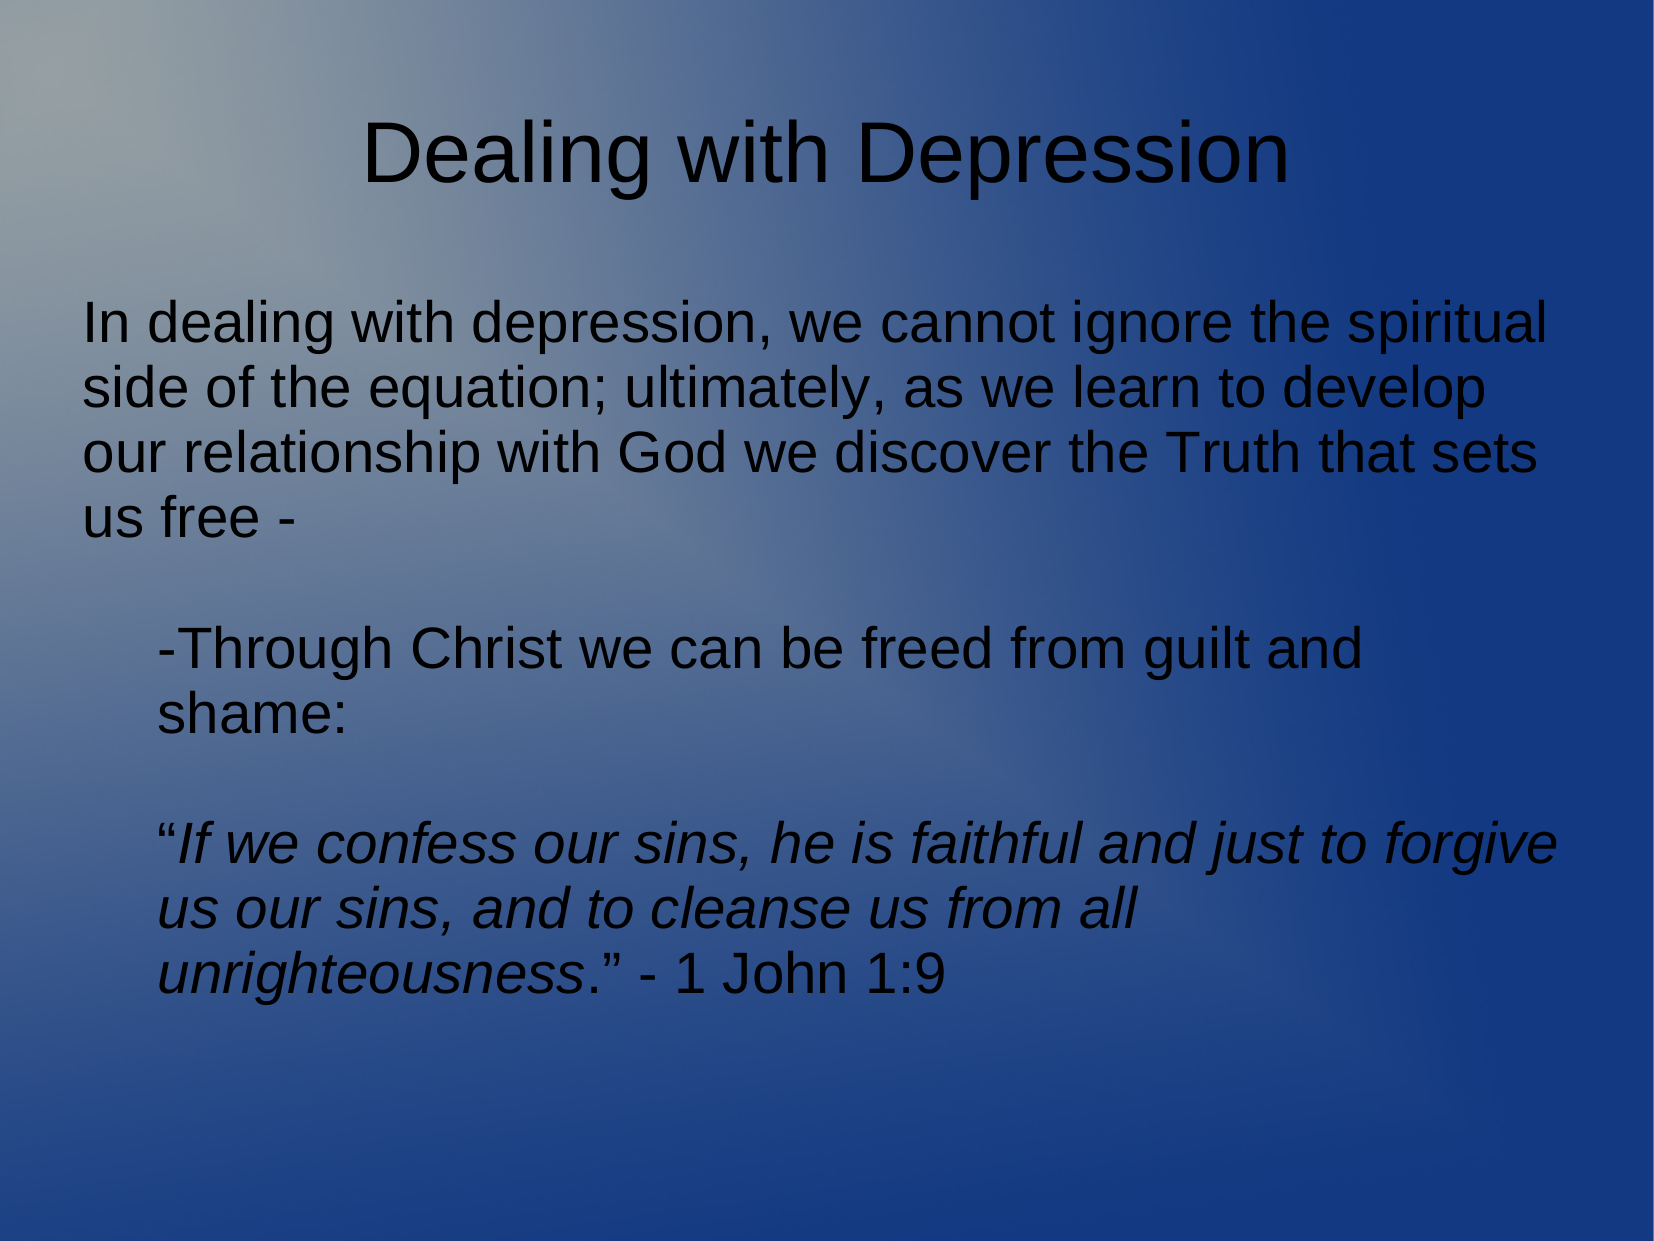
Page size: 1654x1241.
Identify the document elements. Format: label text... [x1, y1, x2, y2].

picture [0, 0, 1654, 1241]
subtitle In dealing with depression, we cannot ignore the spiritual side of the equation; ultimately, as we learn to develop our relationship with God we discover the Truth that sets us free - -Through Christ we can be freed from guilt and shame: “If we confess our sins, he is faithful and just to forgive us our sins, and to cleanse us from all unrighteousness.” - 1 John 1:9 [82, 290, 1571, 1241]
title Dealing with Depression [82, 49, 1571, 257]
